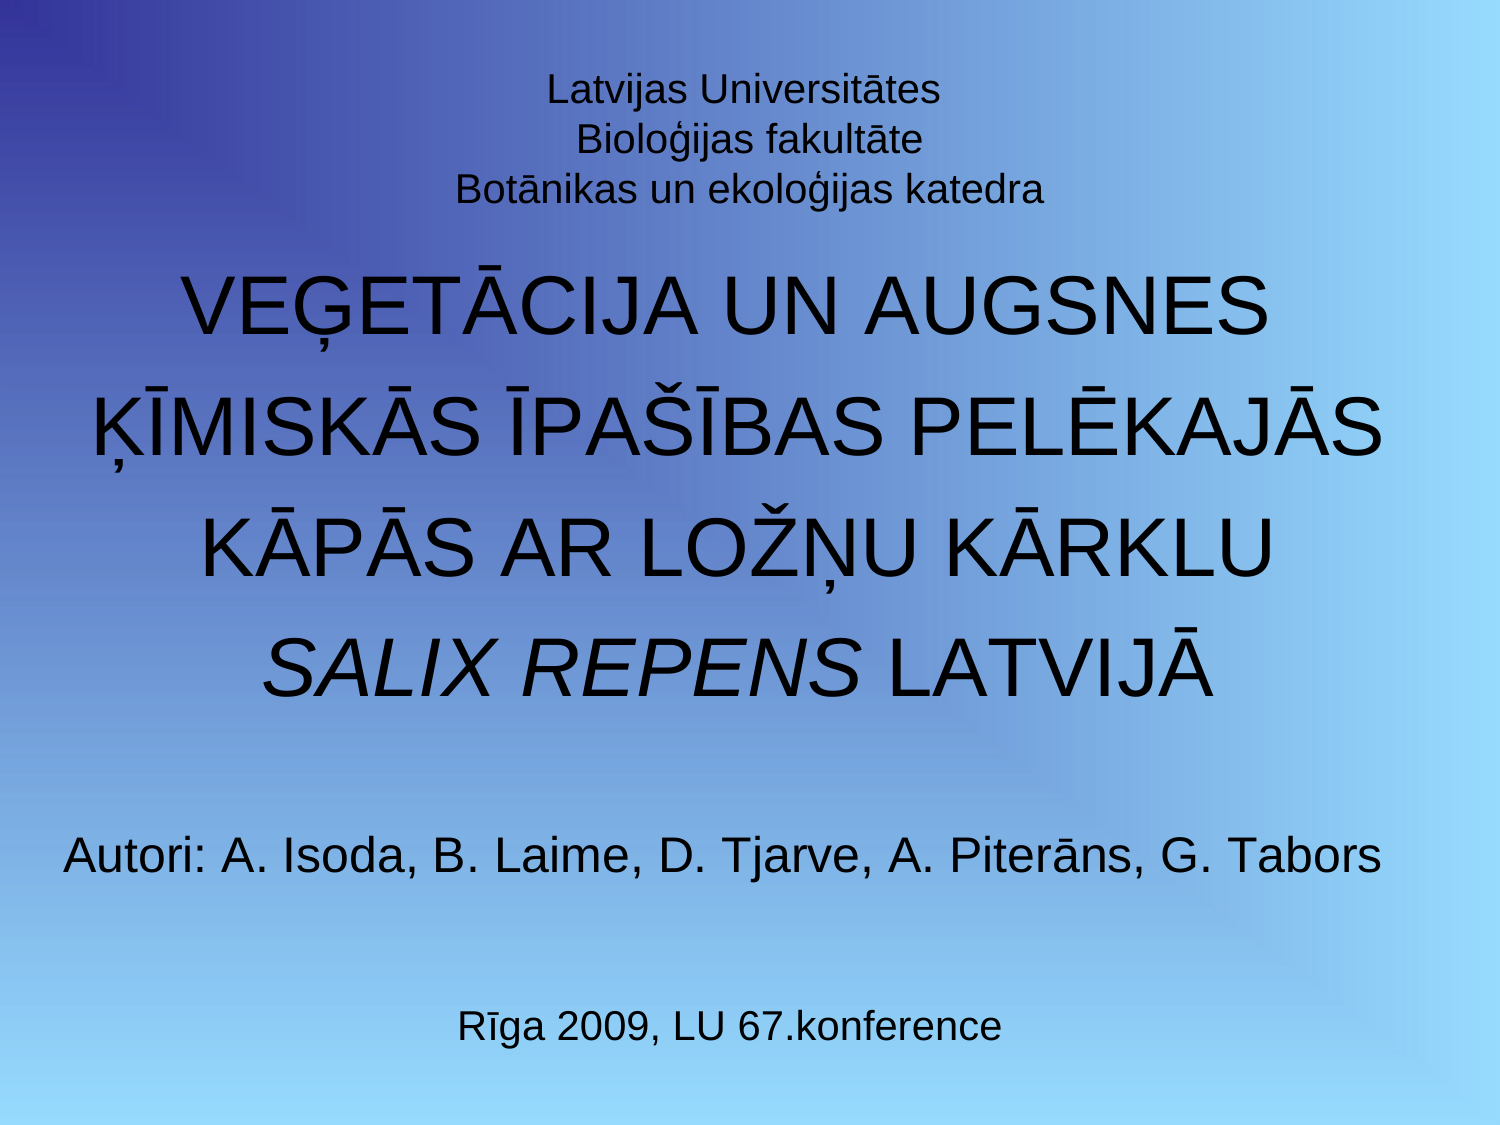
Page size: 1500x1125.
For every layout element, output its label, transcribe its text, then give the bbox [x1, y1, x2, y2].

picture [0, 0, 1500, 1125]
title Latvijas Universitātes Bioloģijas fakultāte Botānikas un ekoloģijas katedra [112, 31, 1388, 243]
subtitle VEĢETĀCIJA UN AUGSNES ĶĪMISKĀS ĪPAŠĪBAS PELĒKAJĀS KĀPĀS AR LOŽŅU KĀRKLU SALIX REPENS LATVIJĀ Autori: A. Isoda, B. Laime, D. Tjarve, A. Piterāns, G. Tabors Rīga 2009, LU 67.konference [41, 243, 1436, 1095]
